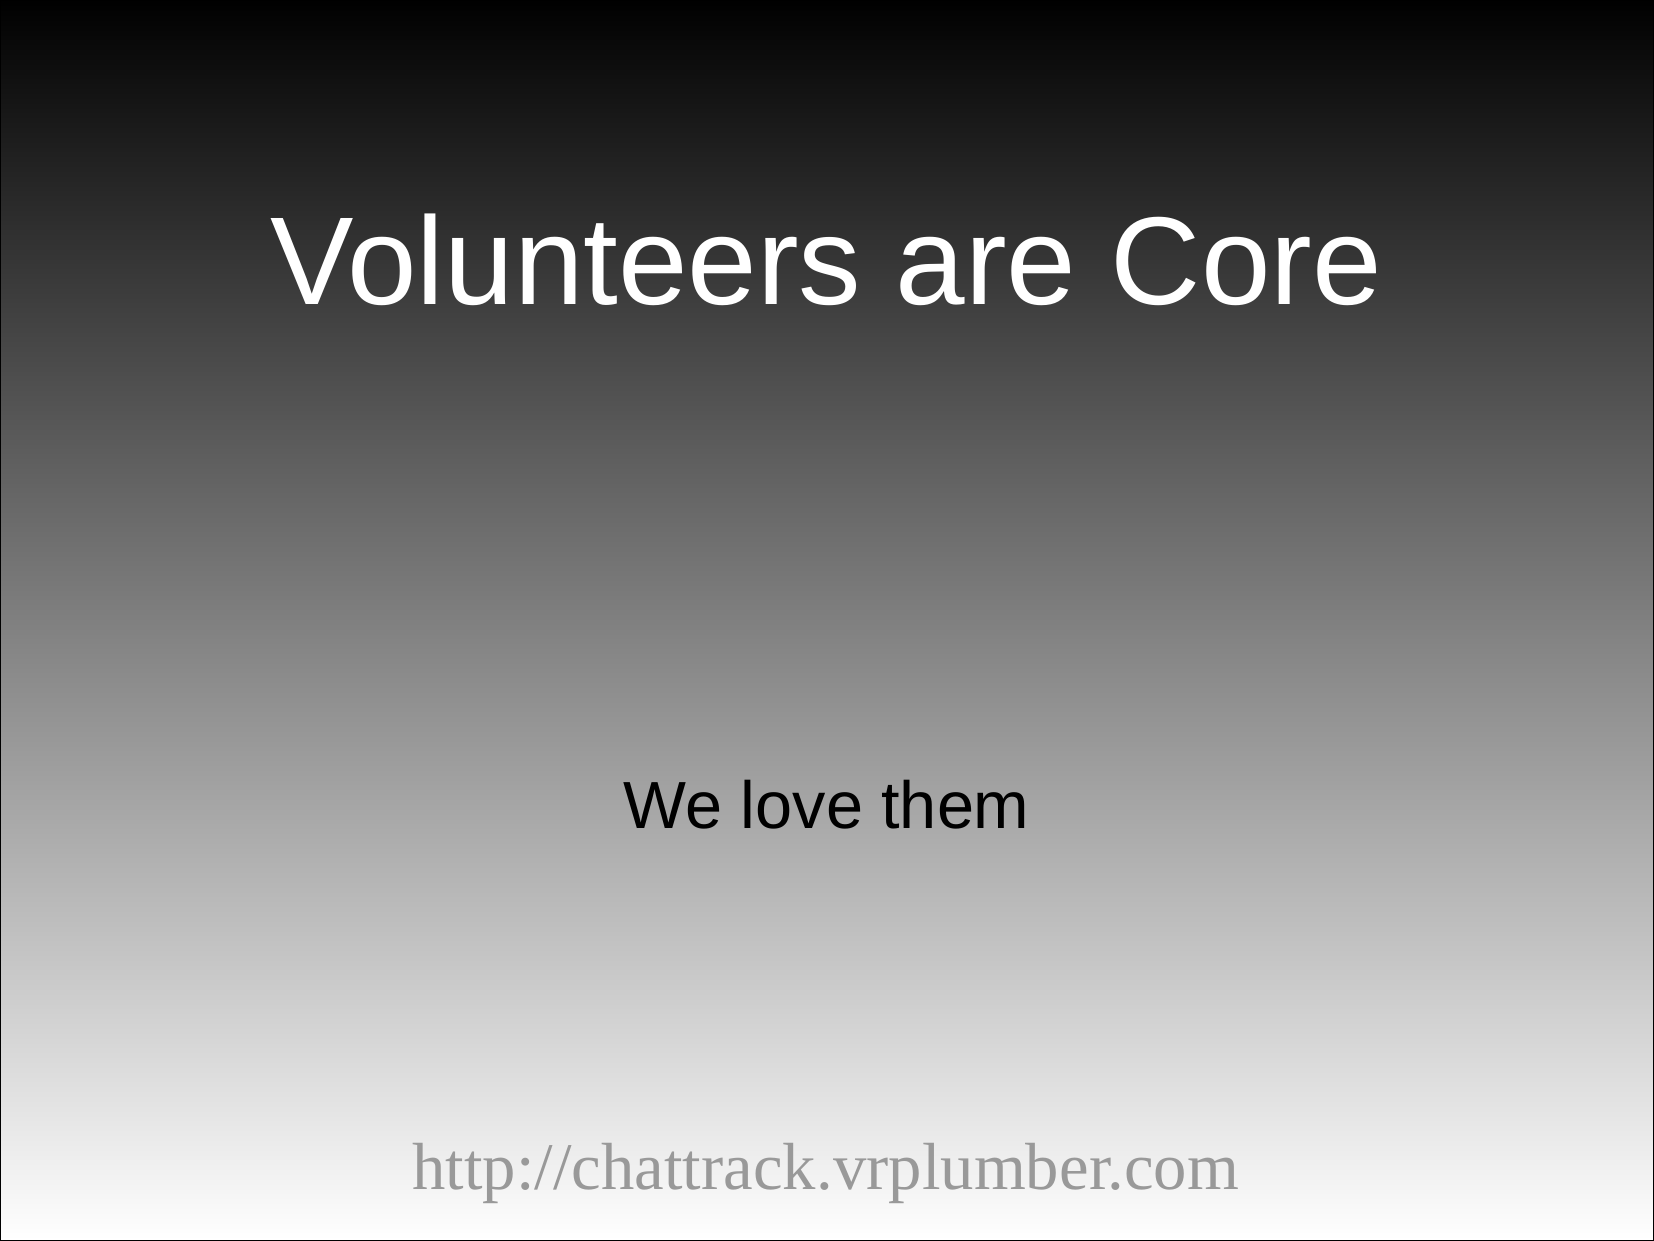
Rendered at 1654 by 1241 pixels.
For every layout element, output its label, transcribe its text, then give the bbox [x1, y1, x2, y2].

title Volunteers are Core [0, 49, 1654, 473]
subtitle We love them [29, 395, 1625, 1215]
